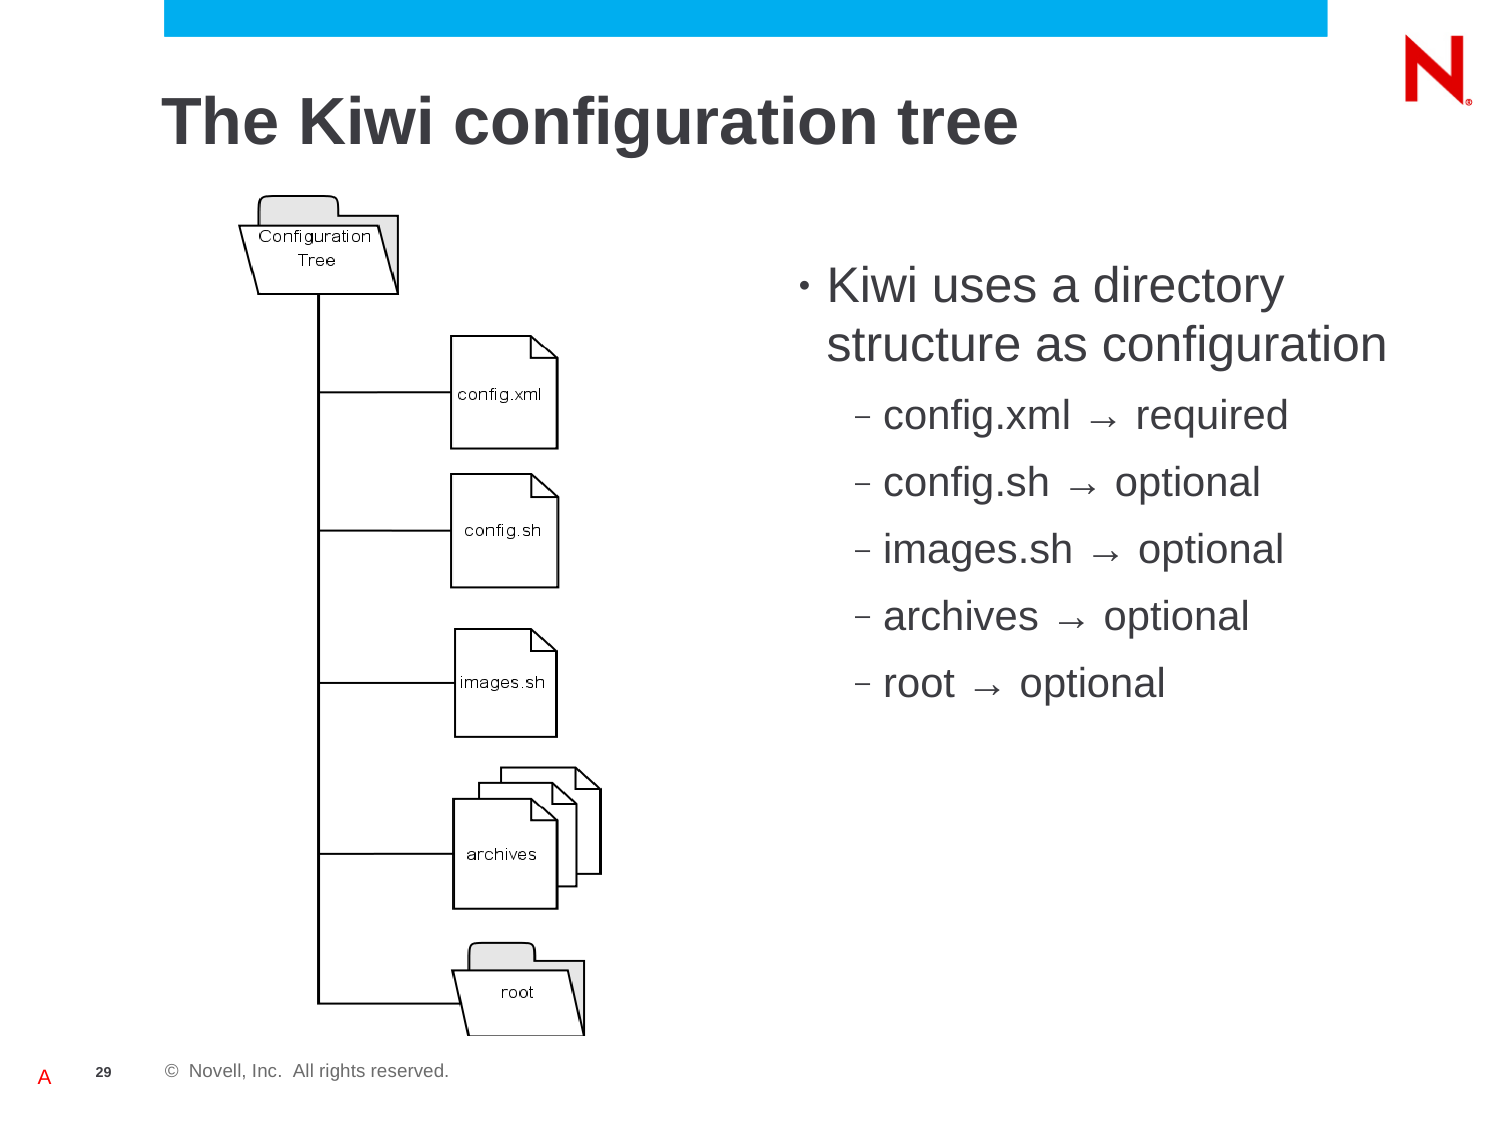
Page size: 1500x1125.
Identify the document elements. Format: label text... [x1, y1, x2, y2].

picture [238, 195, 602, 1036]
list Kiwi uses a directory structure as configuration config.xml → required config.sh → optional images.sh → optional archives → optional root → optional [798, 254, 1404, 986]
text_box A [37, 1066, 52, 1090]
picture [1403, 32, 1473, 107]
title The Kiwi configuration tree [161, 41, 1383, 205]
